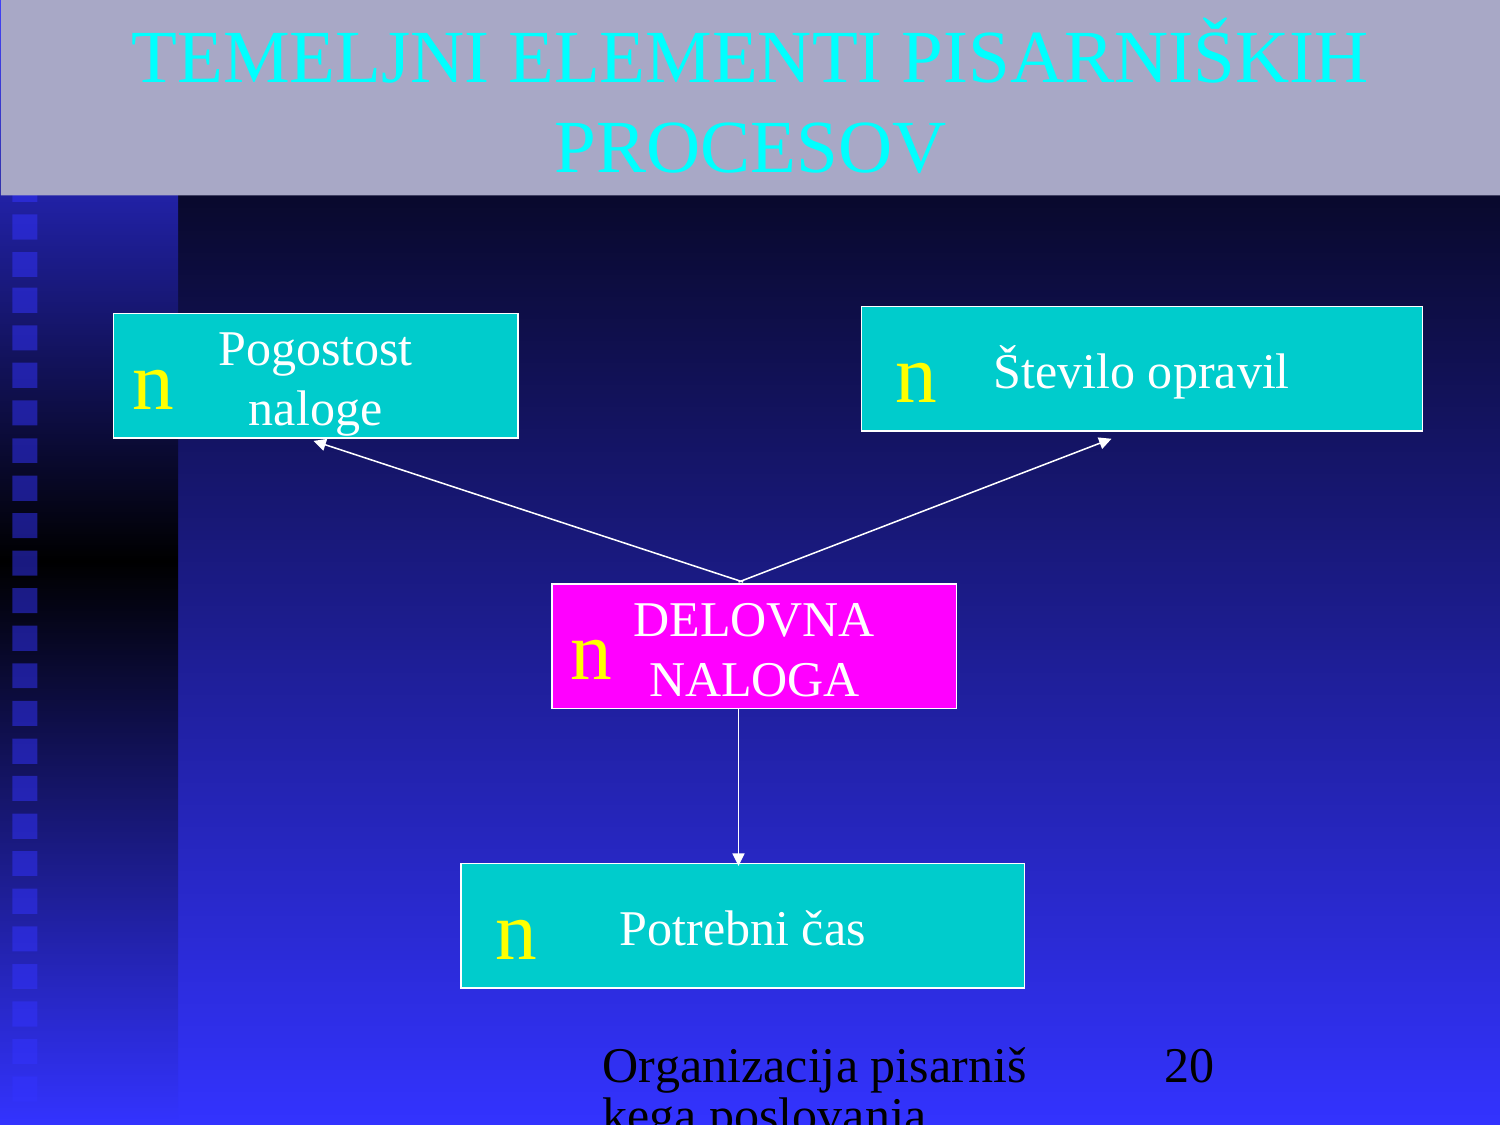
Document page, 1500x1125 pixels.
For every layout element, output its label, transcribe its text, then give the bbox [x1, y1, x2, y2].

text_box Število opravil [861, 306, 1423, 432]
text_box TEMELJNI ELEMENTI PISARNIŠKIH PROCESOV [0, 0, 1500, 196]
text_box DELOVNA NALOGA [552, 583, 957, 709]
text_box n [463, 865, 569, 987]
text_box Pogostost naloge [113, 313, 518, 439]
text_box n [554, 586, 629, 707]
text_box n [115, 315, 191, 437]
text_box Potrebni čas [461, 863, 1025, 988]
text_box n [864, 308, 968, 430]
